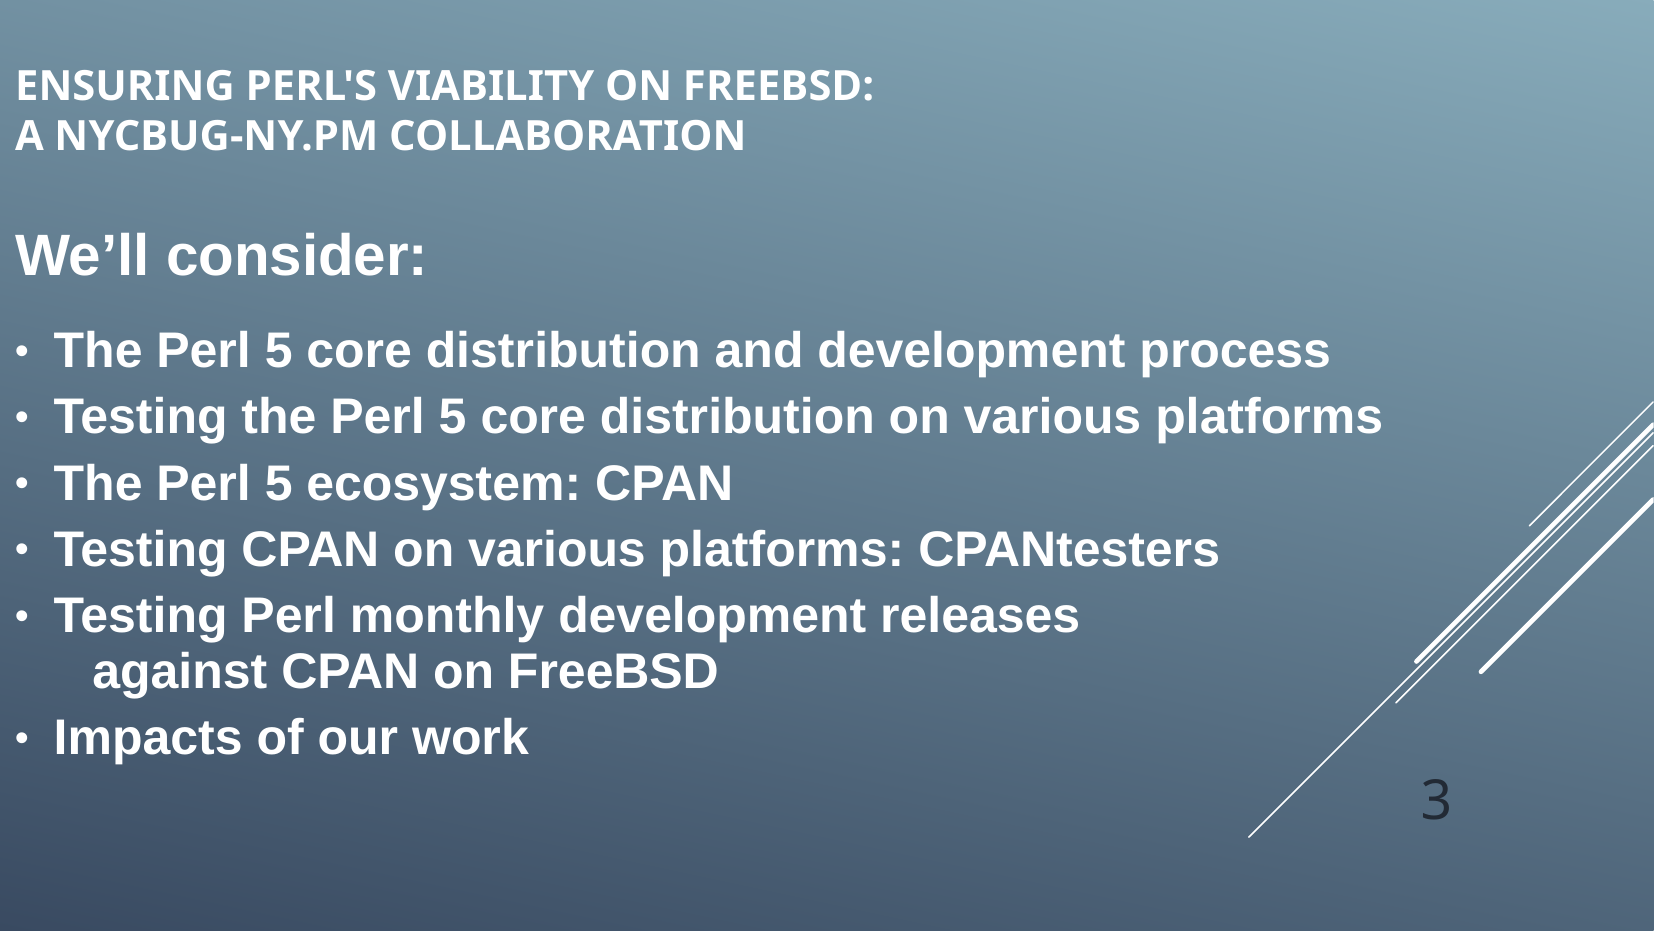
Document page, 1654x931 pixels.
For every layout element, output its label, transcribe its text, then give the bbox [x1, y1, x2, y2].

title Ensuring Perl's Viability on FreeBSD: A NYCBUG-NY.PM Collaboration [0, 36, 1133, 180]
text_box The Perl 5 core distribution and development process Testing the Perl 5 core distribution on various platforms The Perl 5 ecosystem: CPAN Testing CPAN on various platforms: CPANtesters Testing Perl monthly development releases against CPAN on FreeBSD Impacts of our work [0, 315, 1530, 773]
subtitle We’ll consider: [0, 217, 1489, 301]
